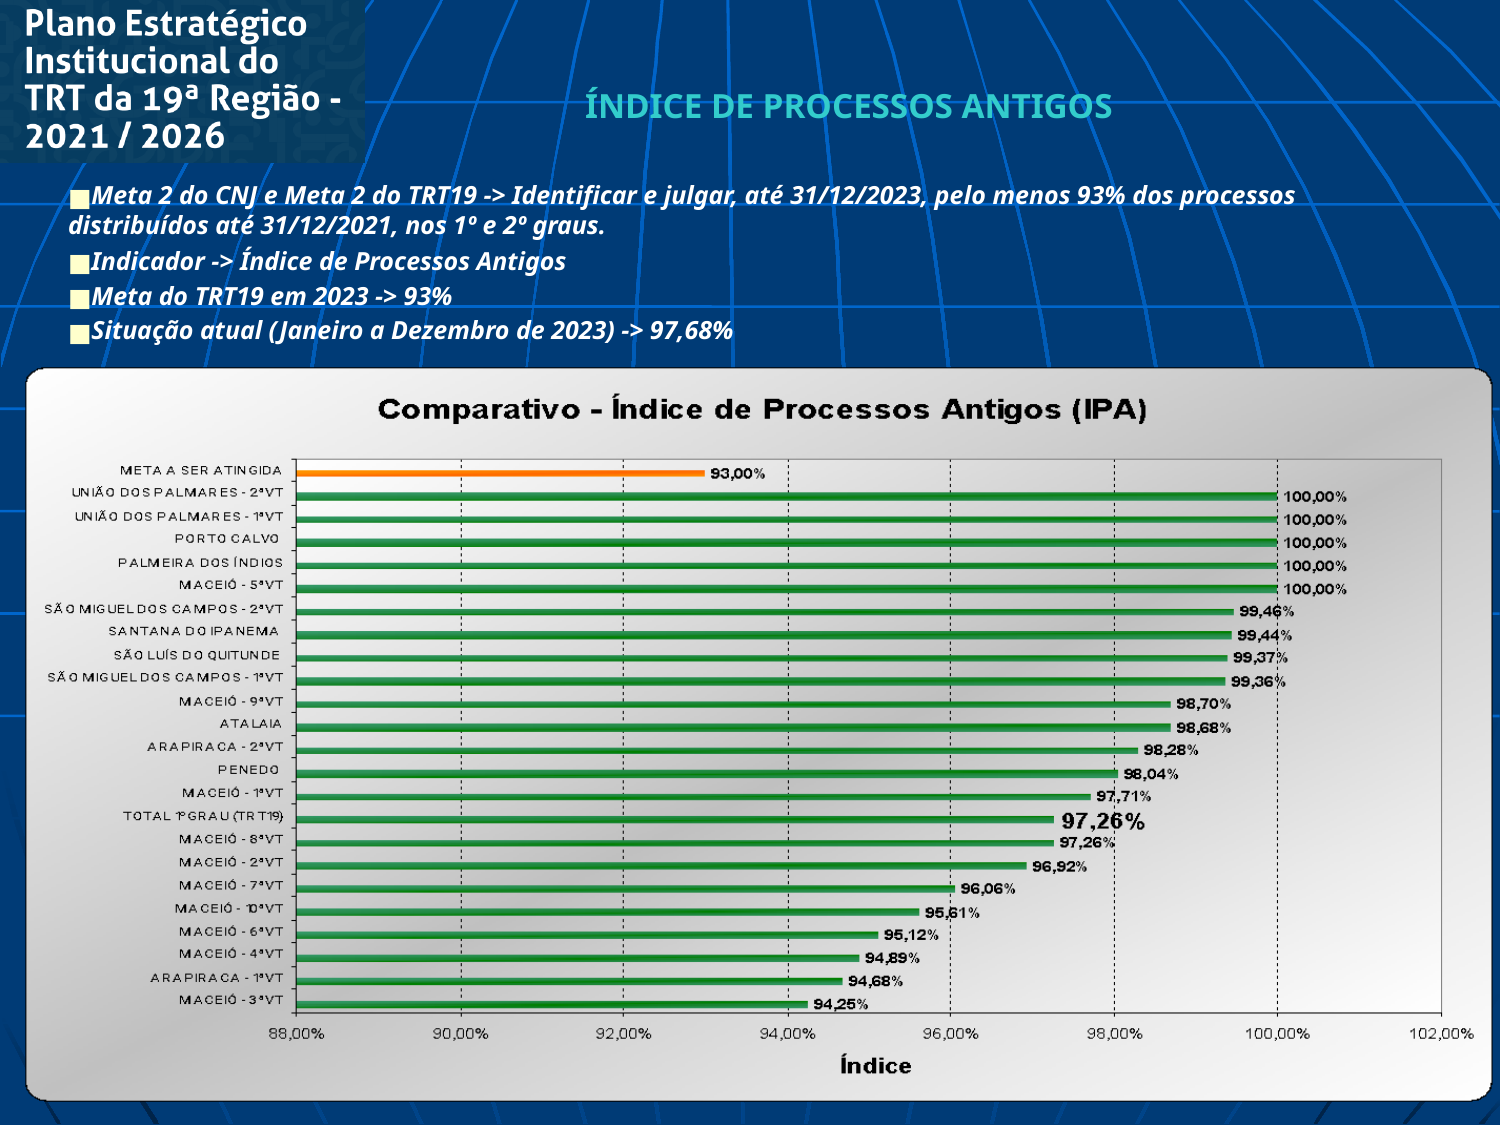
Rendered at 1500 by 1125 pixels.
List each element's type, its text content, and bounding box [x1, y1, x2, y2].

picture [0, 0, 365, 163]
text_box Meta 2 do CNJ e Meta 2 do TRT19 -> Identificar e julgar, até 31/12/2023, pelo menos 93% dos processos distribuídos até 31/12/2021, nos 1º e 2º graus. Indicador -> Índice de Processos Antigos Meta do TRT19 em 2023 -> 93% Situação atual (Janeiro a Dezembro de 2023) -> 97,68% [53, 172, 1459, 361]
picture [18, 361, 1500, 1106]
text_box ÍNDICE DE PROCESSOS ANTIGOS [365, 78, 1448, 134]
